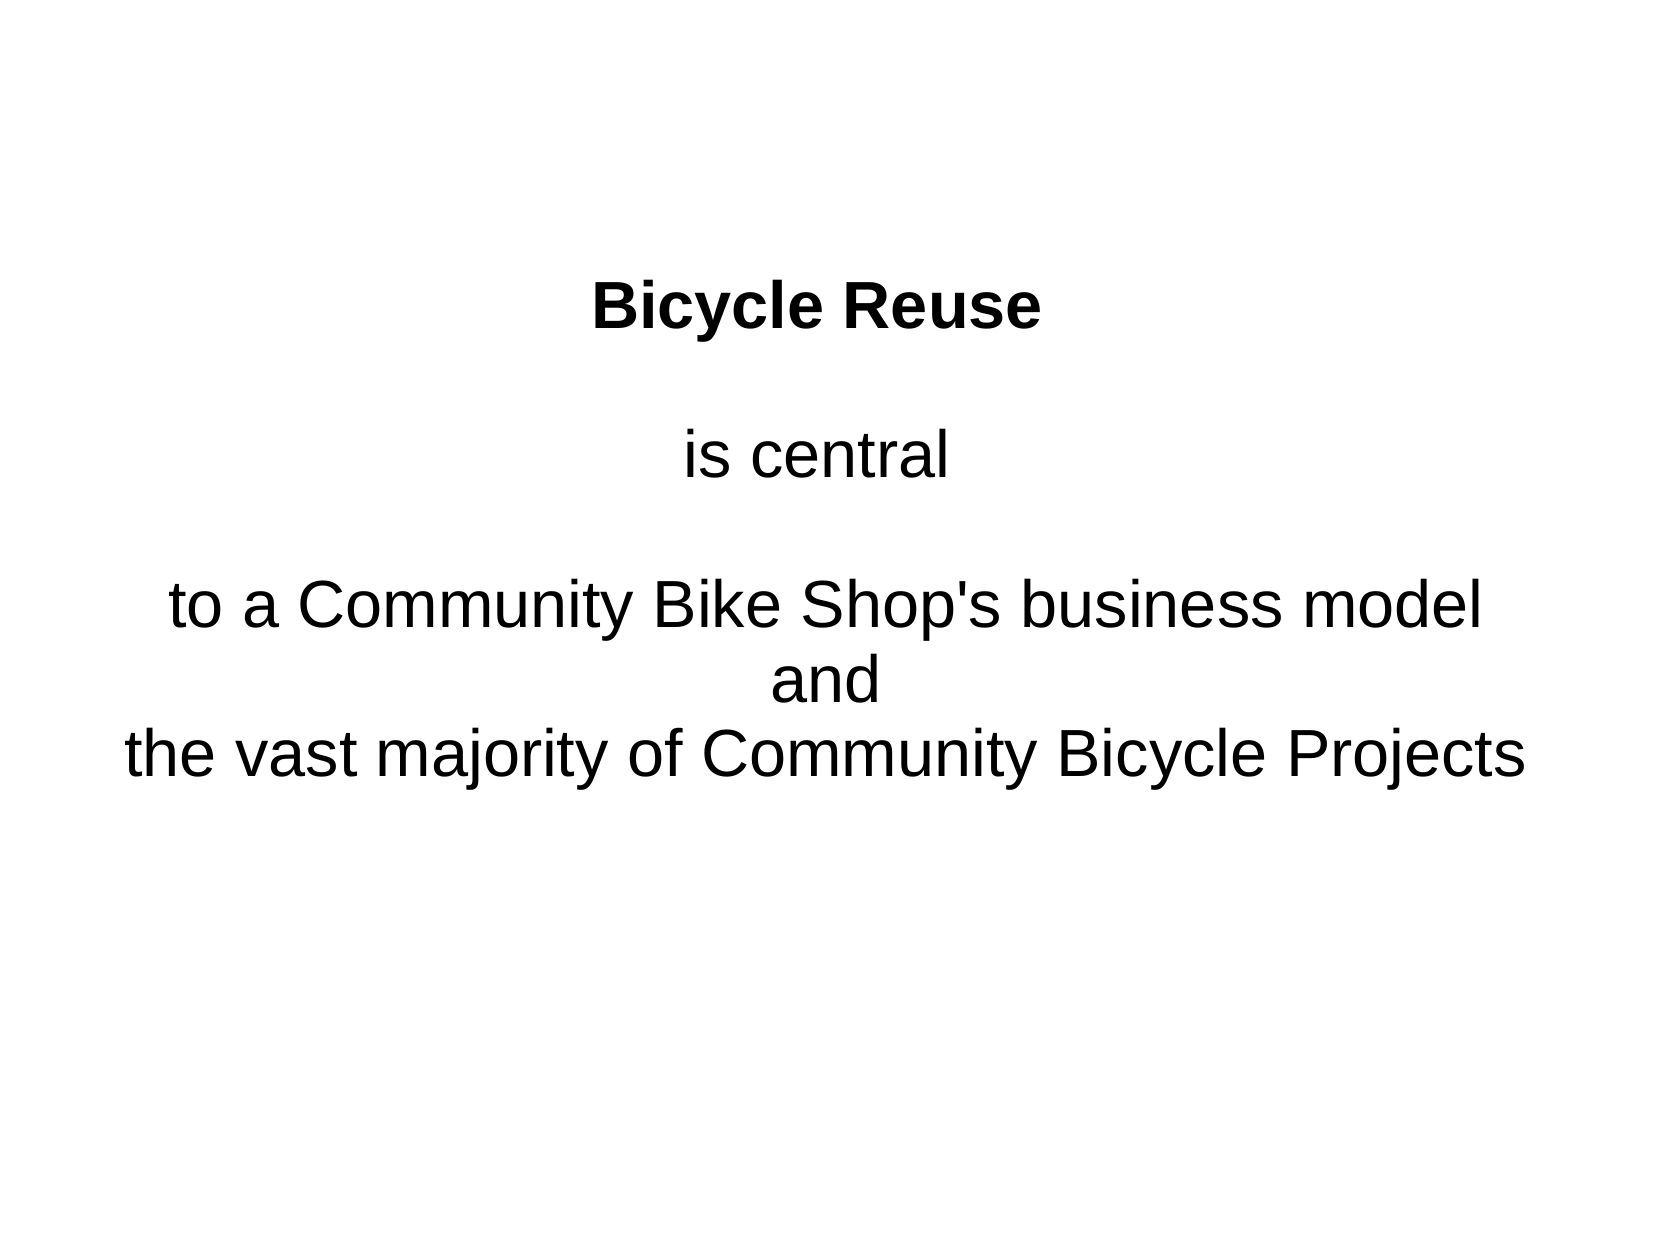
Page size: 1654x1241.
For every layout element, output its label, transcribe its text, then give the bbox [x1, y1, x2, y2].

subtitle Bicycle Reuse is central to a Community Bike Shop's business model and the vast majority of Community Bicycle Projects [82, 49, 1571, 1010]
